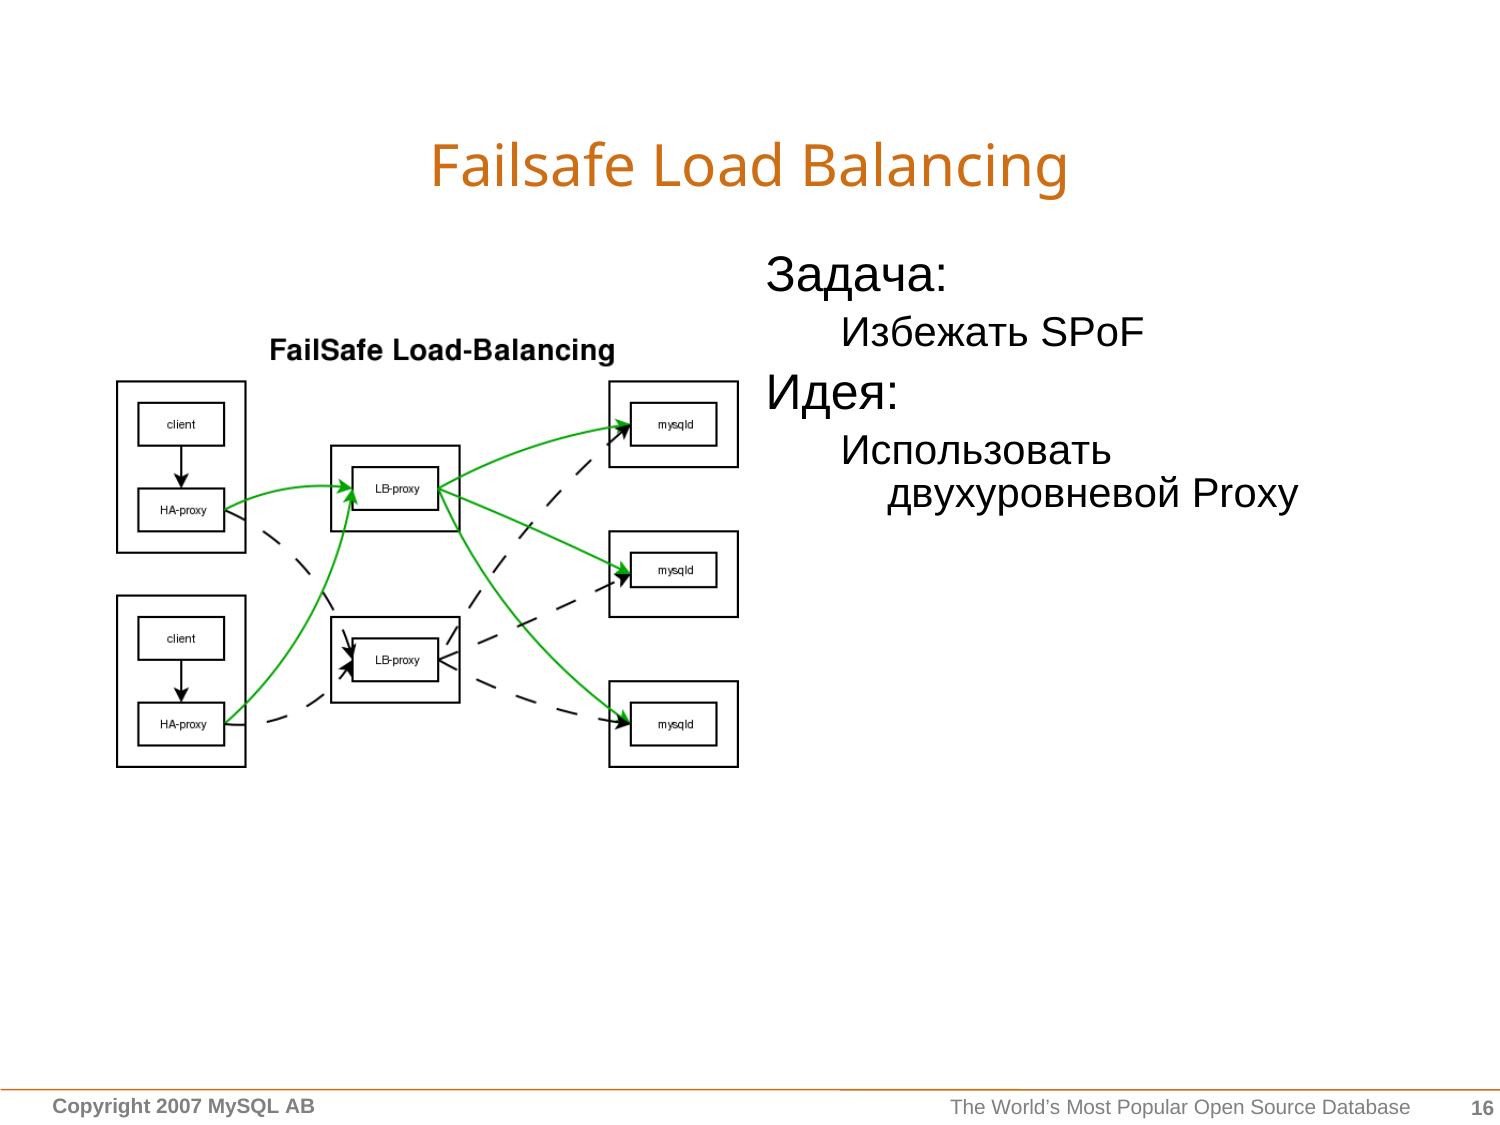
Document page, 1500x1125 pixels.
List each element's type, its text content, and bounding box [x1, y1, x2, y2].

list Задача: Избежать SPoF Идея: Использовать двухуровневой Proxy [765, 249, 1388, 1113]
picture [116, 329, 739, 768]
title Failsafe Load Balancing [0, 87, 1500, 225]
